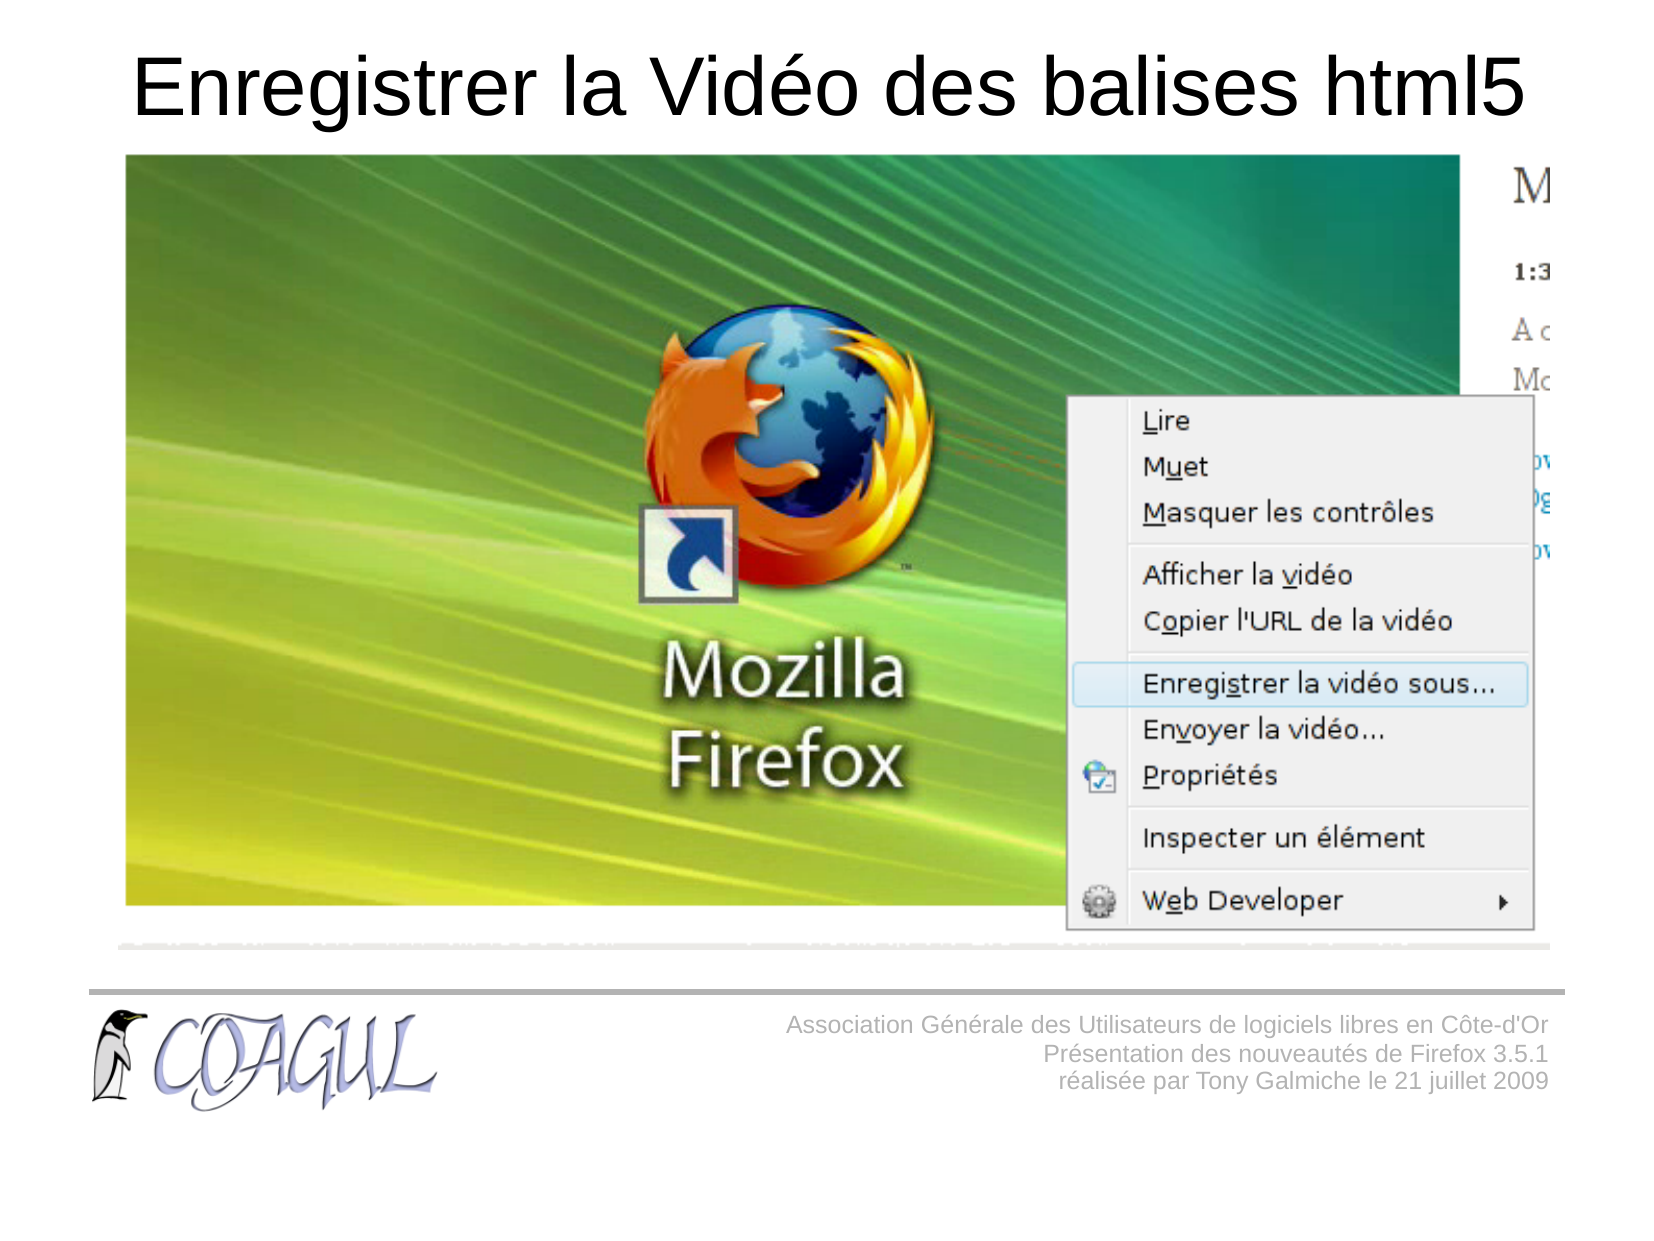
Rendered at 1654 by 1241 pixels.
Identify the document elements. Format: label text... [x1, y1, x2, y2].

picture [118, 147, 1550, 950]
title Enregistrer la Vidéo des balises html5 [88, 33, 1571, 141]
picture [88, 1006, 443, 1117]
